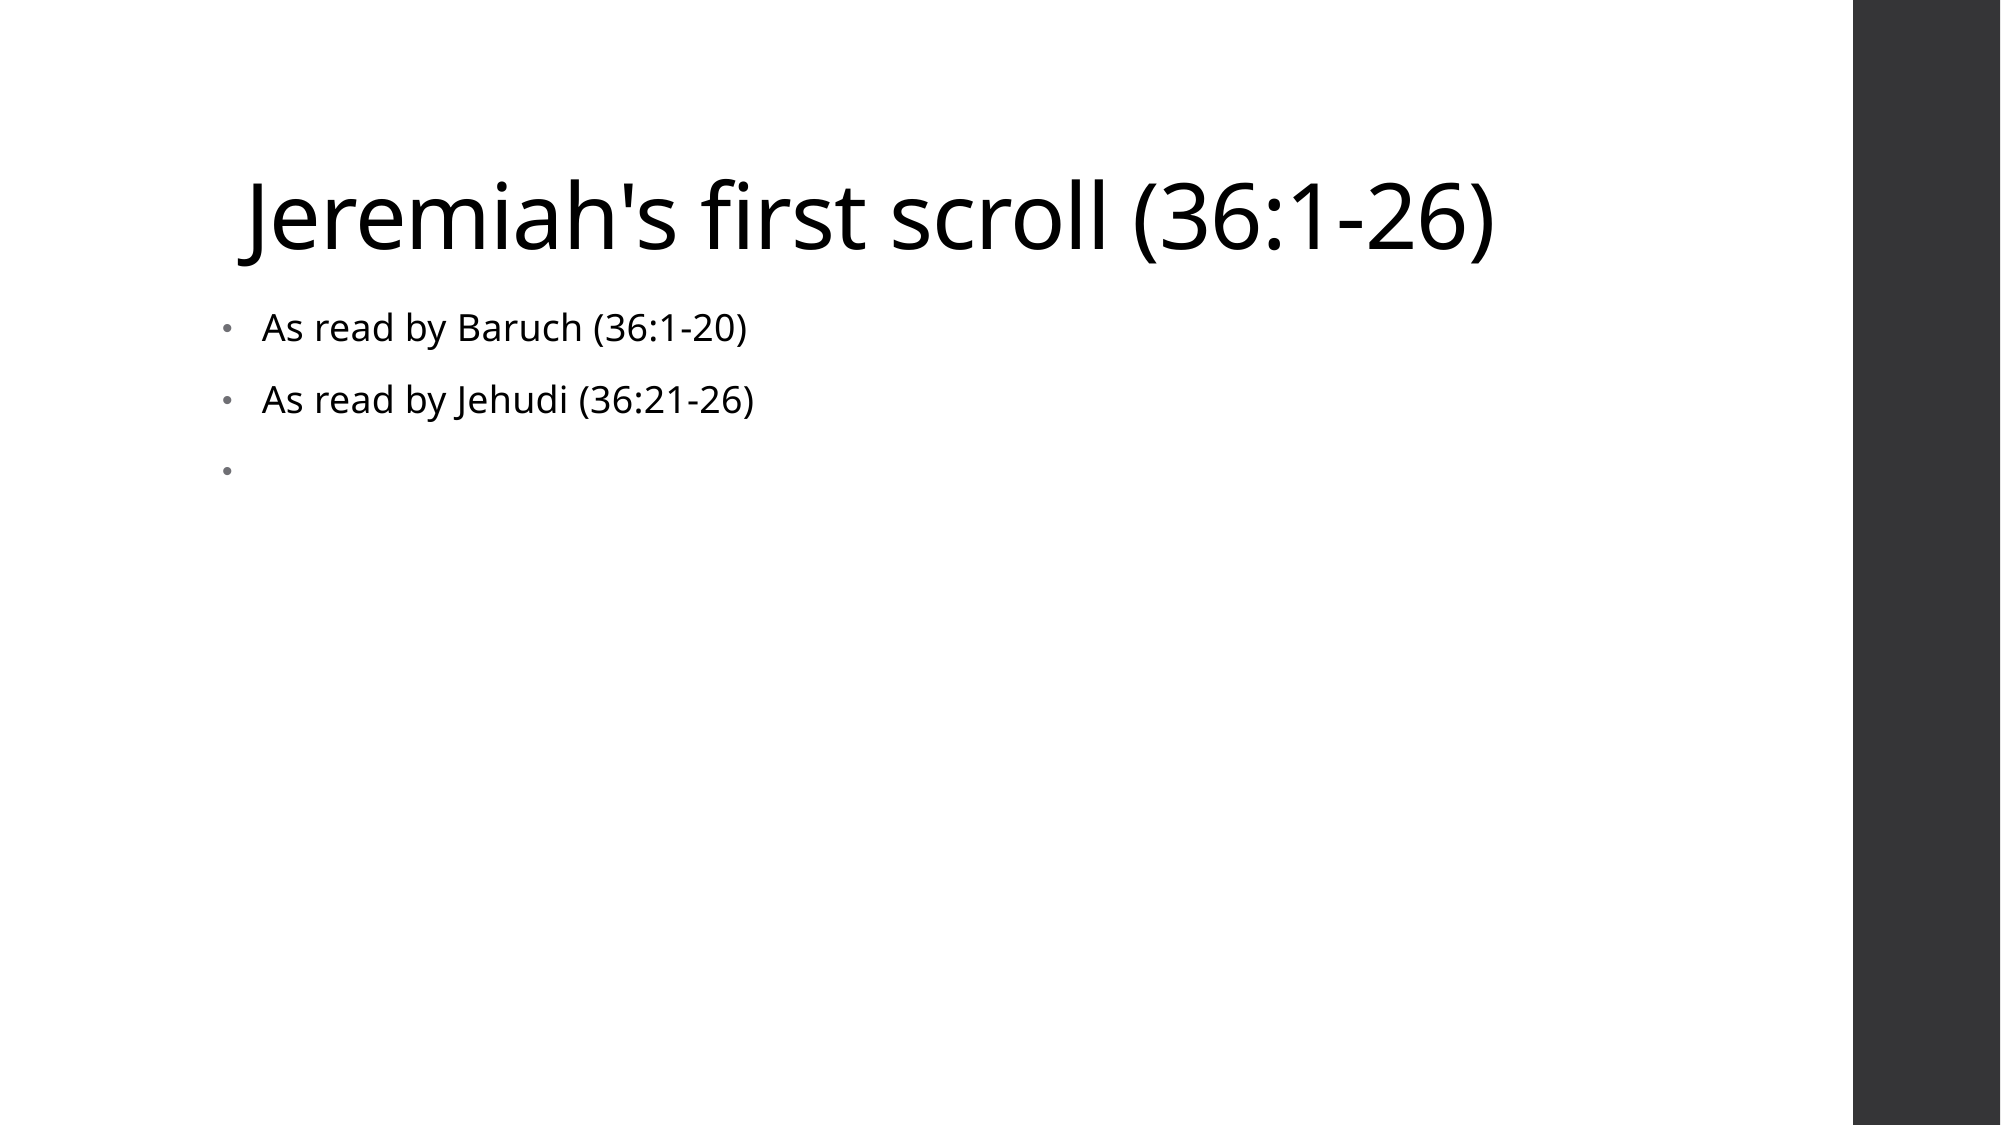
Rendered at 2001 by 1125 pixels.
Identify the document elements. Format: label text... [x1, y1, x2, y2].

list As read by Baruch (36:1-20) As read by Jehudi (36:21-26) [206, 299, 1617, 1014]
title Jeremiah's first scroll (36:1-26) [206, 60, 1797, 278]
